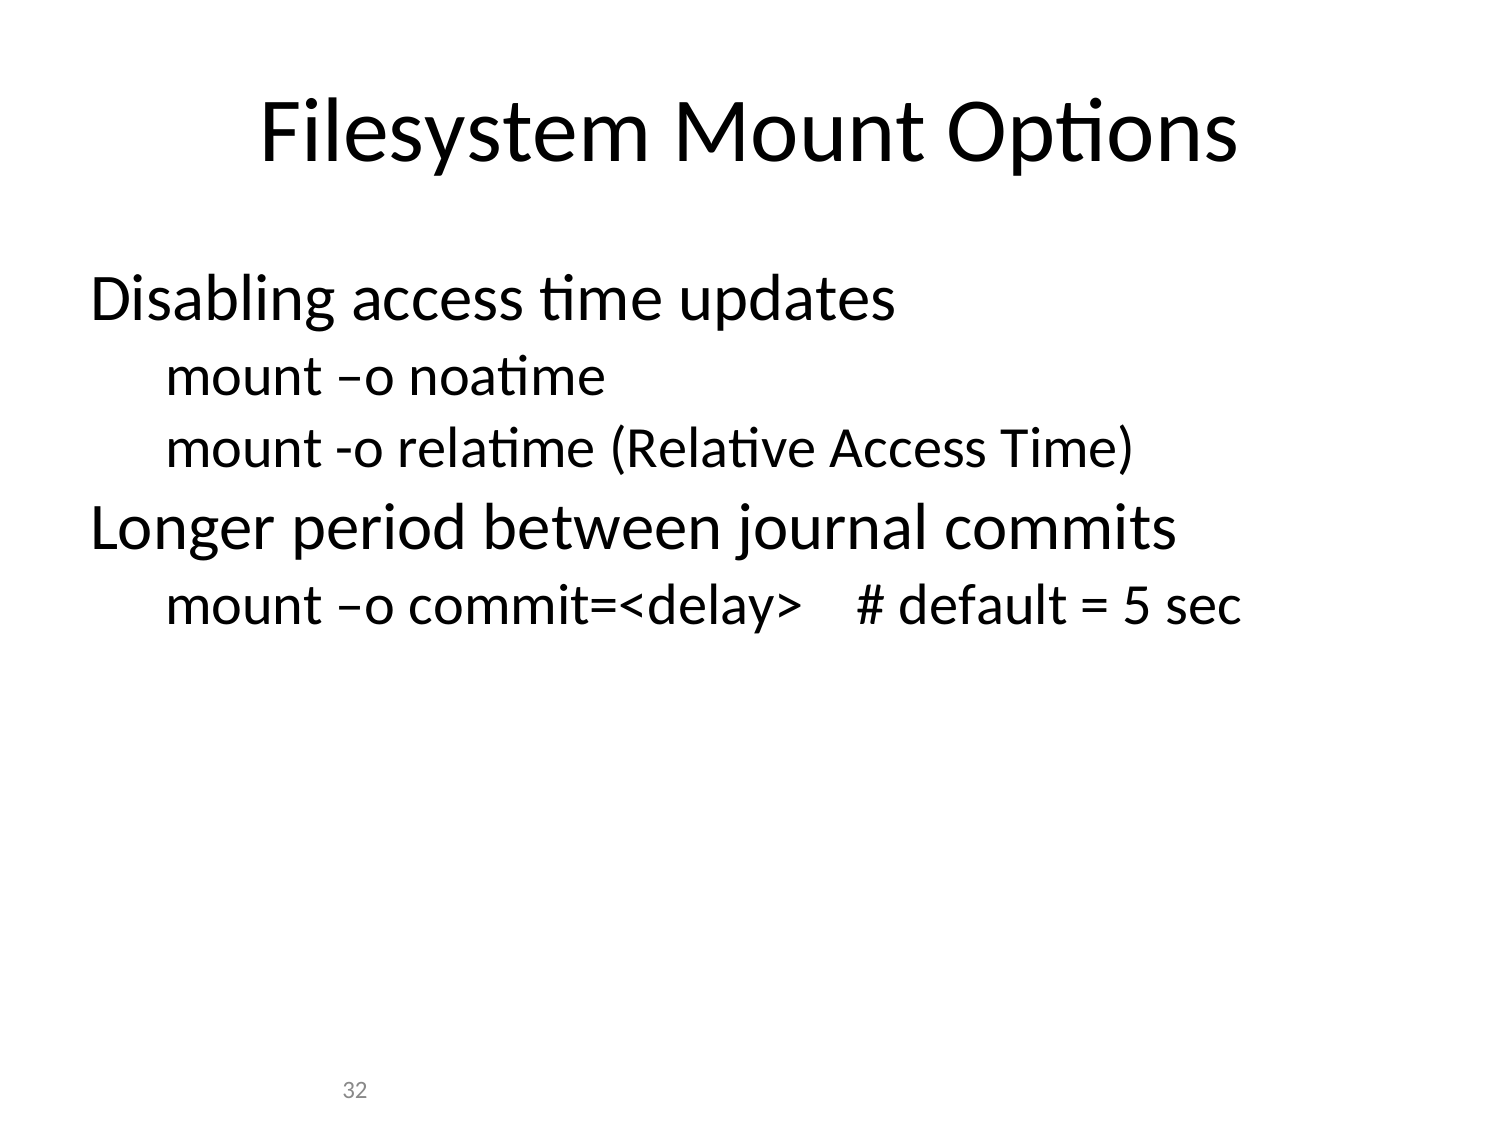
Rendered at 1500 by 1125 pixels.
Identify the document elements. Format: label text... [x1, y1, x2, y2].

text_box Filesystem Mount Options [75, 45, 1426, 233]
text_box <number> [327, 1074, 1207, 1111]
text_box Disabling access time updates mount –o noatime mount -o relatime (Relative Access Time) Longer period between journal commits mount –o commit=<delay> # default = 5 sec [75, 262, 1426, 1005]
